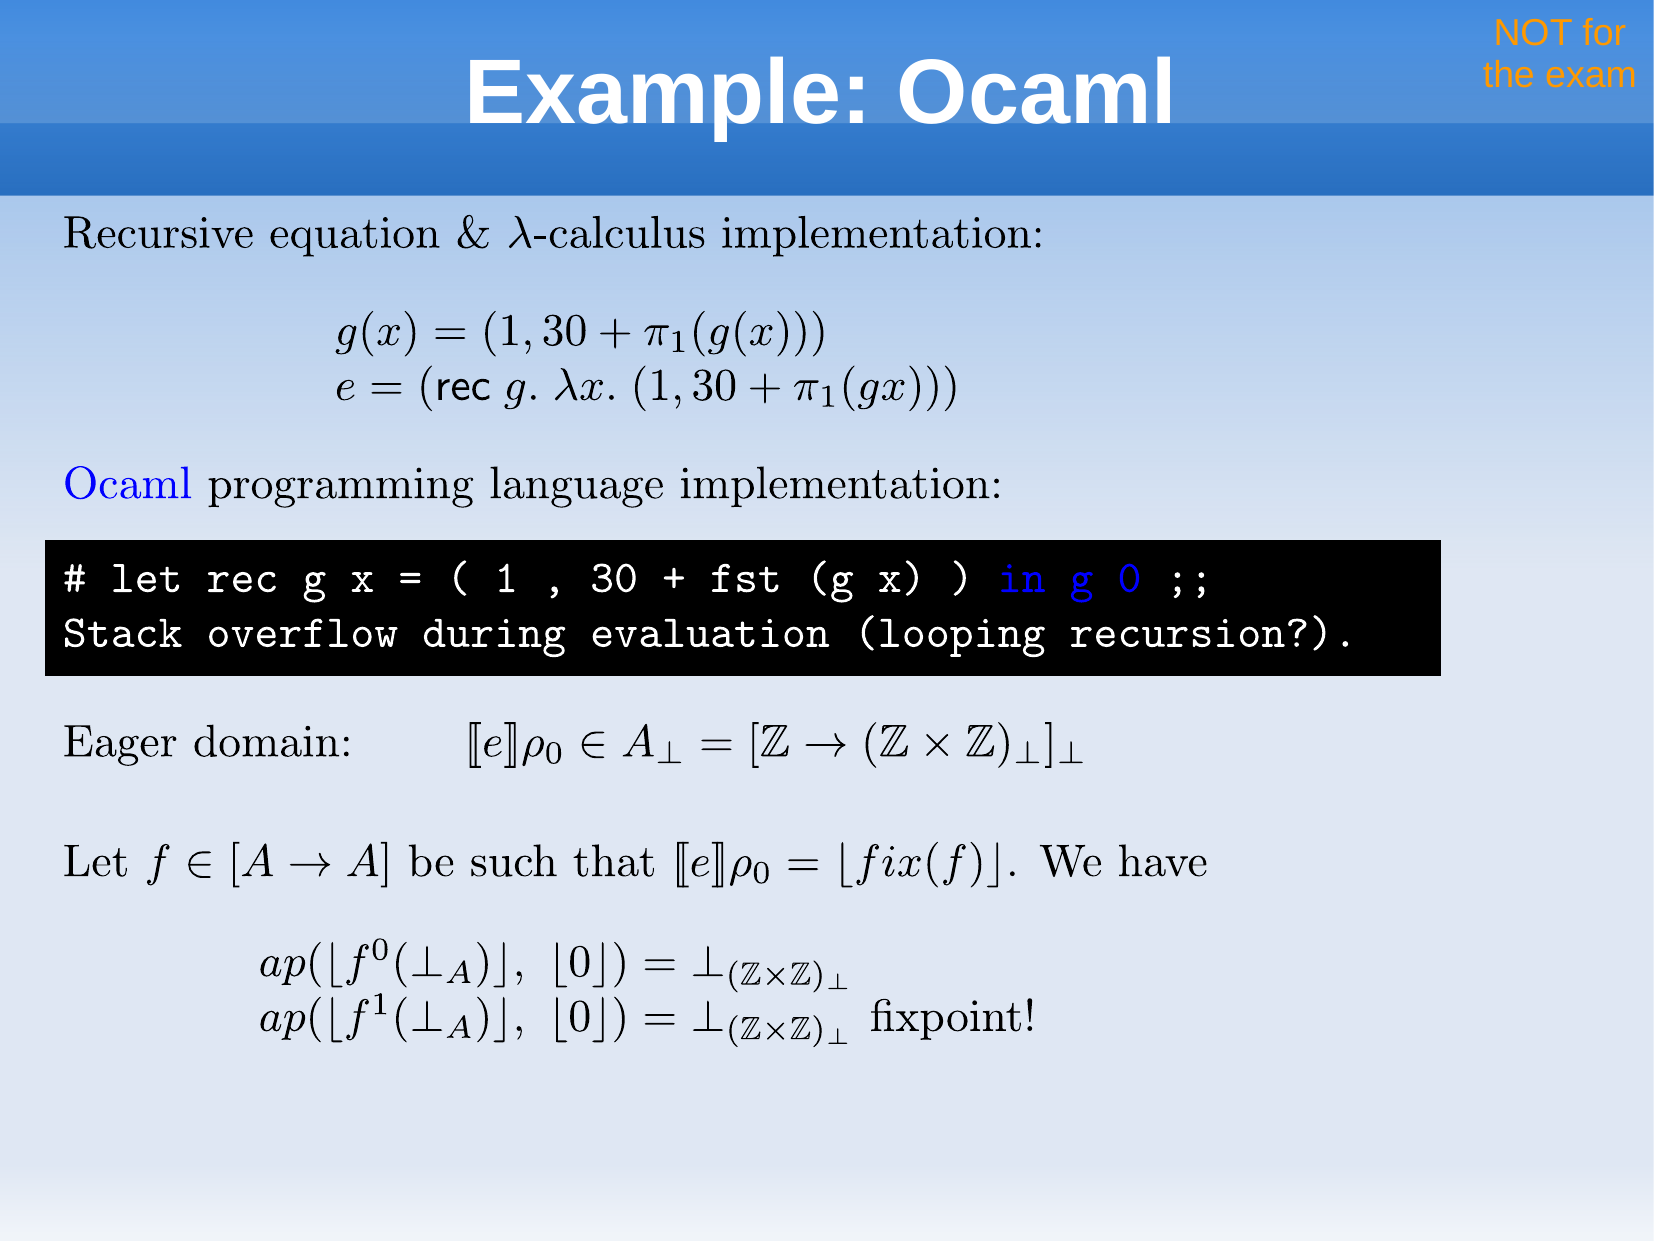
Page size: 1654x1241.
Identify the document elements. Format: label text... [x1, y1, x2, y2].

picture [0, 0, 1654, 1241]
text_box NOT for the exam [1468, 4, 1652, 104]
text_box [45, 214, 1441, 1048]
title Example: Ocaml [76, 0, 1565, 196]
